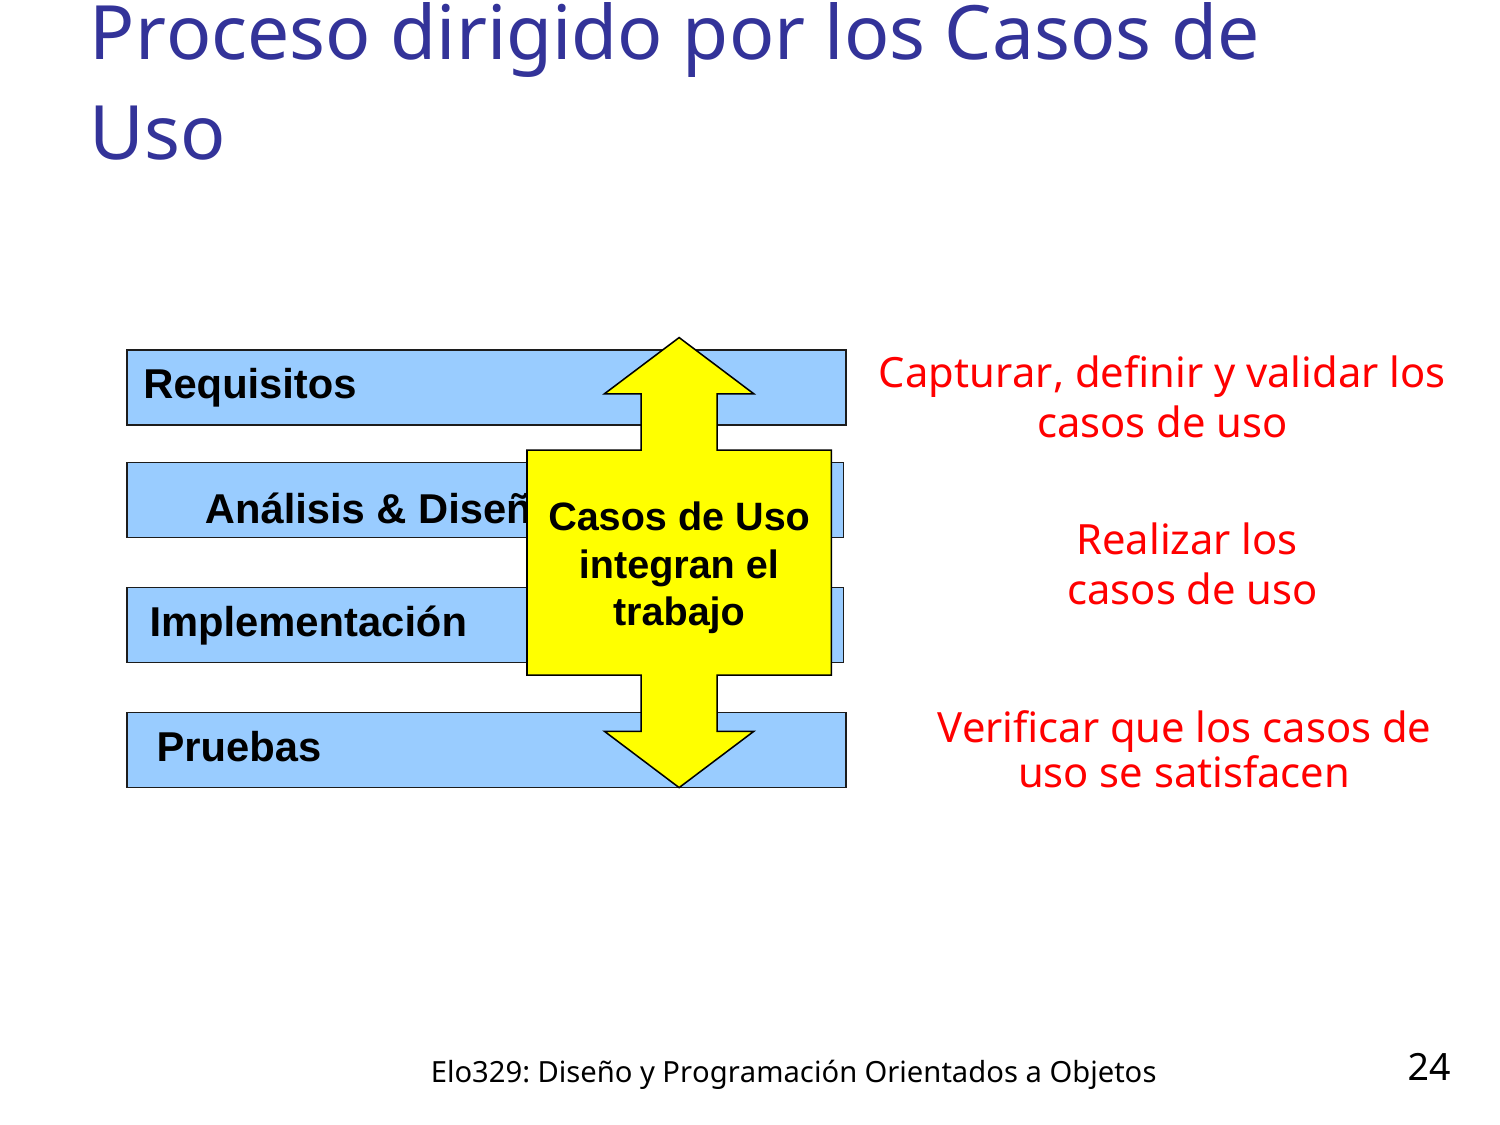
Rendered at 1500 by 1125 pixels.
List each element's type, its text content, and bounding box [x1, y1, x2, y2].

text_box Pruebas [114, 712, 364, 777]
text_box [832, 462, 844, 538]
text_box Capturar, definir y validar los casos de uso [858, 337, 1467, 454]
text_box [127, 462, 527, 474]
text_box Requisitos [114, 350, 386, 415]
text_box [127, 712, 678, 788]
text_box Casos de Uso integran el trabajo [527, 337, 832, 788]
text_box Realizar los casos de uso [918, 505, 1467, 617]
text_box [832, 587, 844, 663]
text_box Implementación [127, 587, 490, 652]
text_box [680, 712, 846, 788]
text_box [127, 587, 527, 663]
text_box Análisis & Diseño [99, 474, 527, 540]
text_box Verificar que los casos de uso se satisfacen [897, 698, 1471, 805]
title Proceso dirigido por los Casos de Uso [75, 10, 1426, 188]
text_box [126, 350, 661, 426]
text_box [697, 350, 846, 426]
